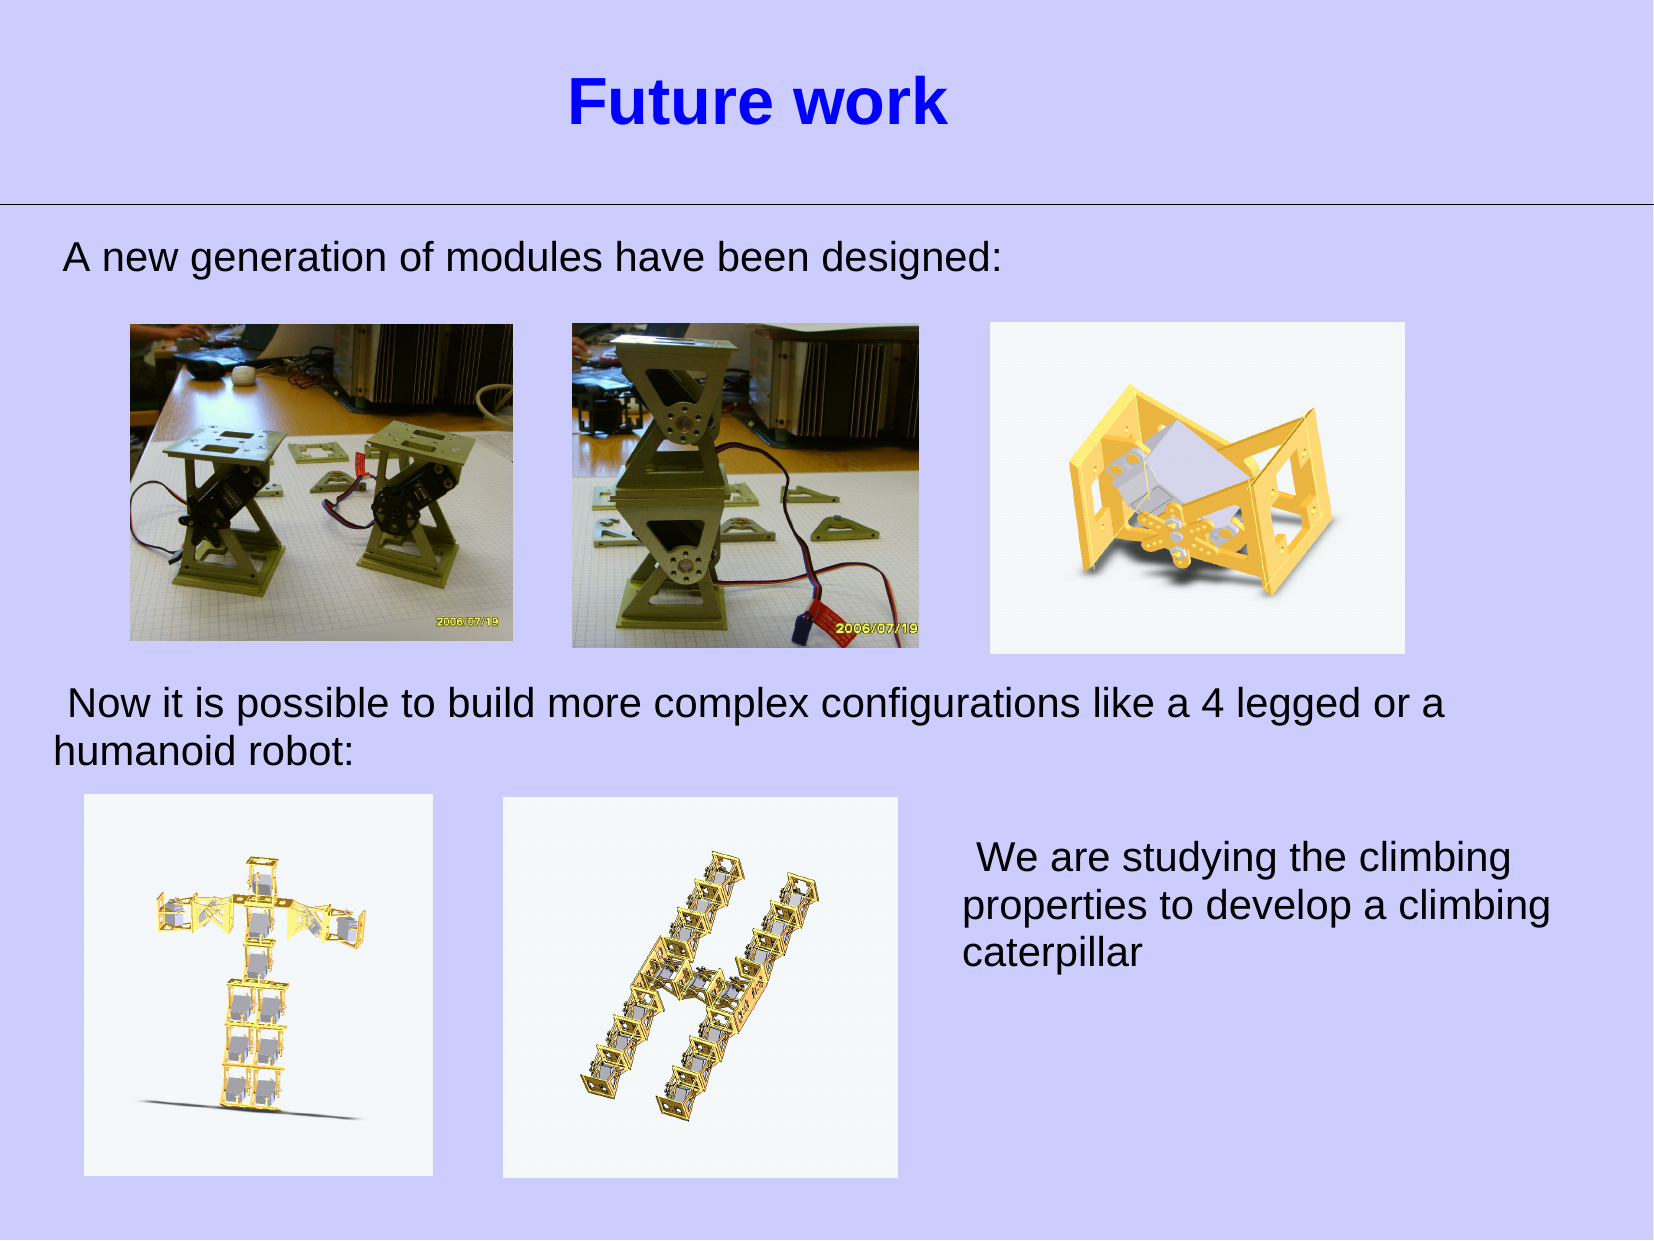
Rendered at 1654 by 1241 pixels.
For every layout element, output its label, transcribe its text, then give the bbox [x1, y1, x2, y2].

picture [572, 323, 919, 648]
text_box A new generation of modules have been designed: [51, 233, 1355, 309]
picture [130, 324, 513, 641]
picture [84, 794, 433, 1176]
text_box We are studying the climbing properties to develop a climbing caterpillar [962, 826, 1601, 976]
title Future work [120, 0, 1396, 191]
text_box Now it is possible to build more complex configurations like a 4 legged or a humanoid robot: [53, 671, 1632, 775]
picture [503, 797, 898, 1178]
picture [990, 322, 1405, 654]
